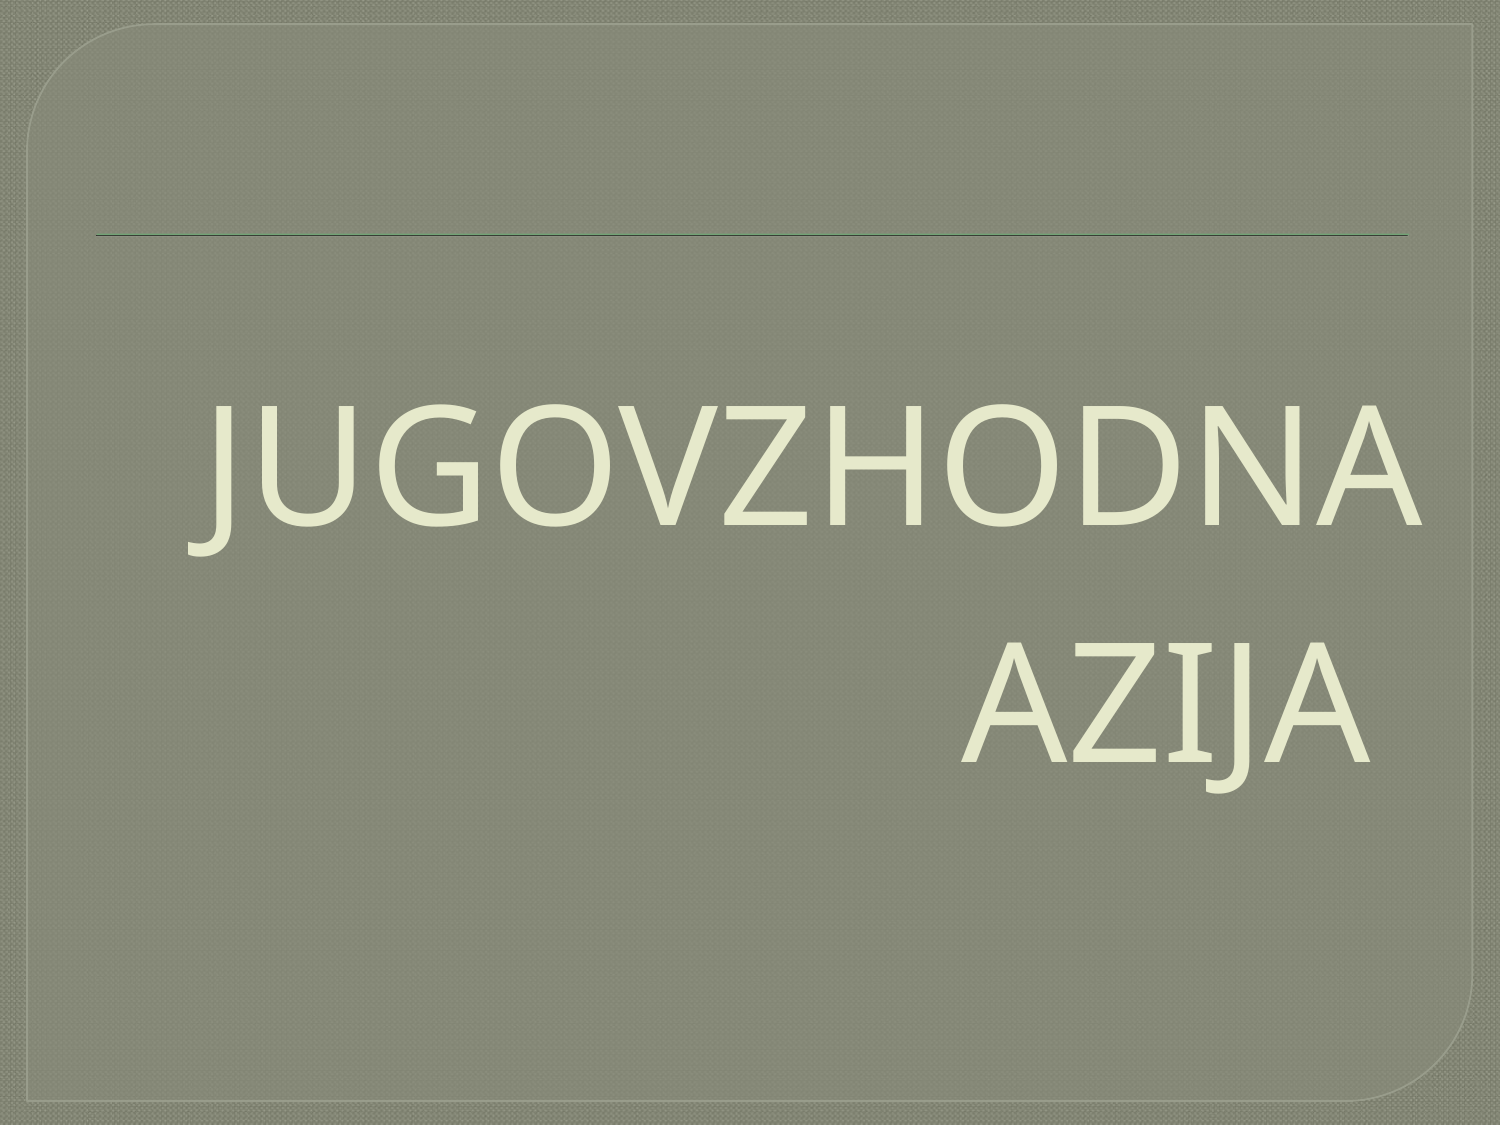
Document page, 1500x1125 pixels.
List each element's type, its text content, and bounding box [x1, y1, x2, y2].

picture [0, 0, 1500, 1125]
title JUGOVZHODNA AZIJA [88, 597, 1439, 870]
